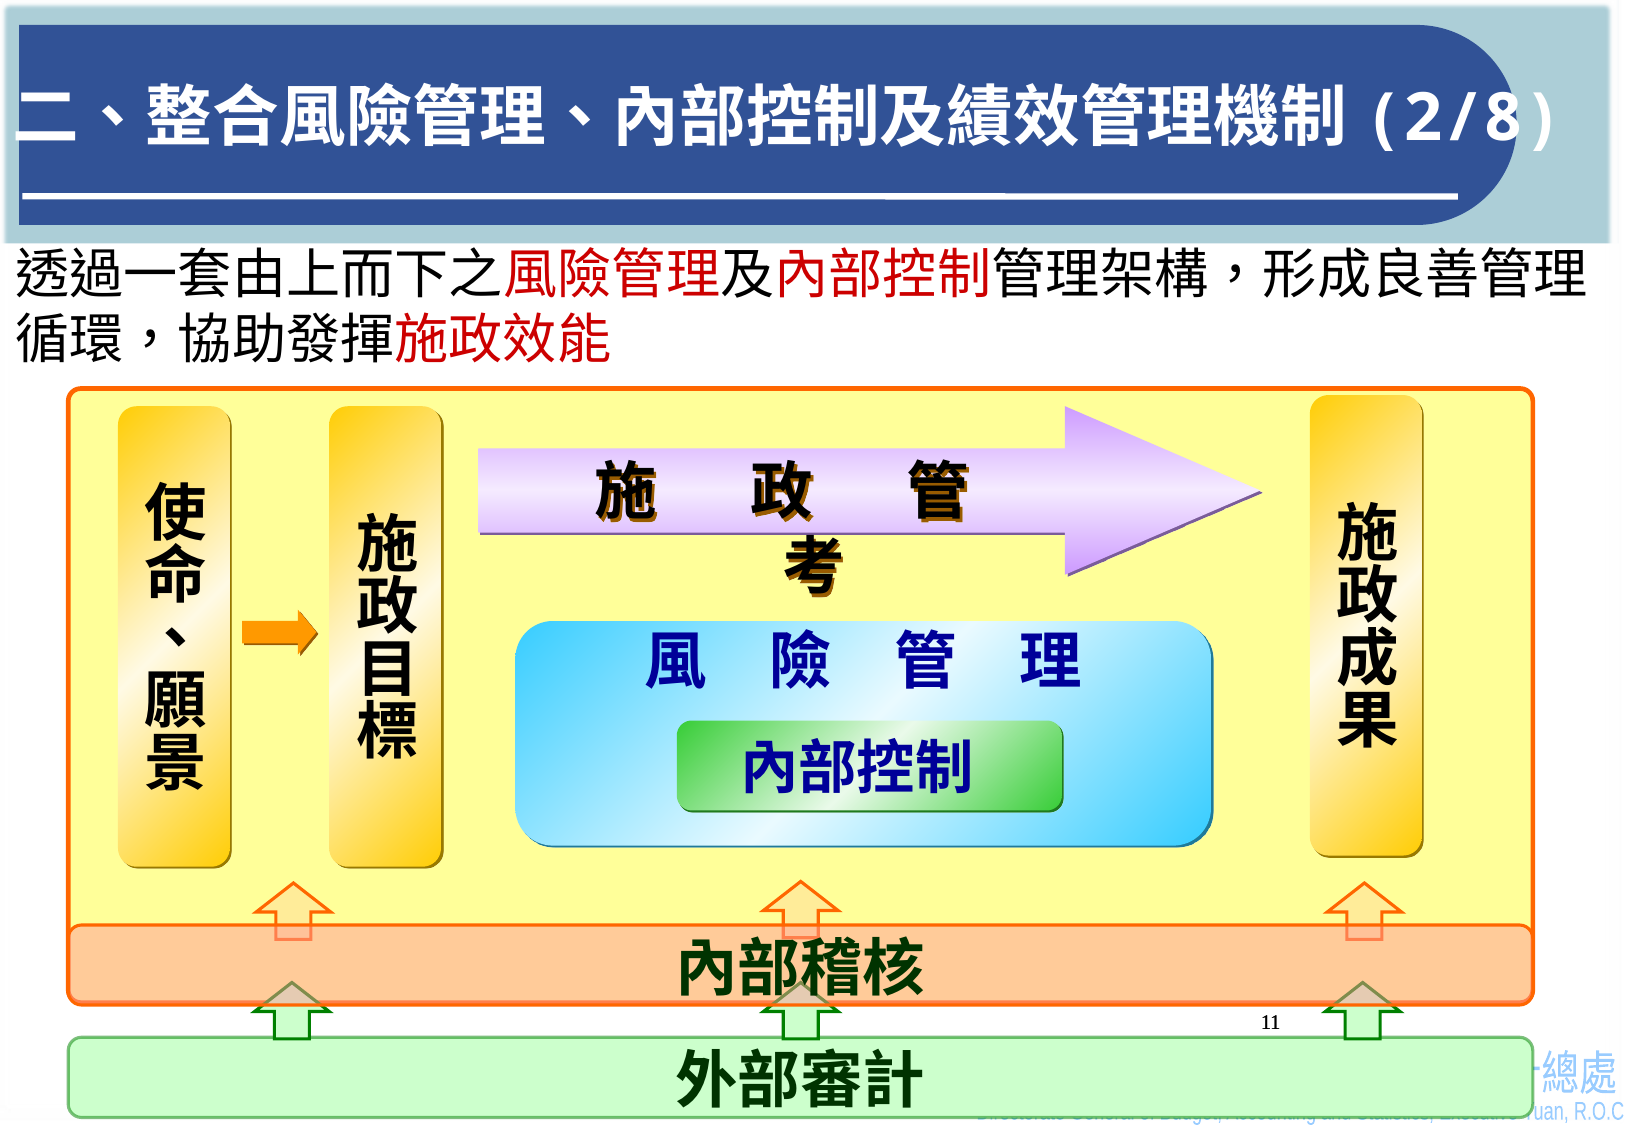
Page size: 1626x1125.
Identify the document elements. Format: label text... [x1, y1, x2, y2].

text_box 透過一套由上而下之風險管理及內部控制管理架構，形成良善管理循環，協助發揮施政效能 [0, 232, 1625, 385]
text_box 風 險 管 理 [515, 621, 1211, 846]
text_box [1245, 1001, 1625, 1077]
text_box 施 政 管 考 [540, 444, 1087, 535]
text_box 施政目標 [329, 406, 441, 867]
text_box [68, 388, 1533, 934]
text_box [763, 1006, 838, 1039]
text_box 外部審計 [68, 1037, 1533, 1118]
text_box 使命、願景 [117, 406, 230, 867]
text_box 內部稽核 [68, 924, 1533, 1006]
text_box 內部控制 [676, 720, 1062, 811]
text_box 二、整合風險管理、內部控制及績效管理機制(2/8) [0, 66, 1613, 161]
text_box [254, 1006, 330, 1039]
text_box 施政成果 [1309, 395, 1422, 856]
